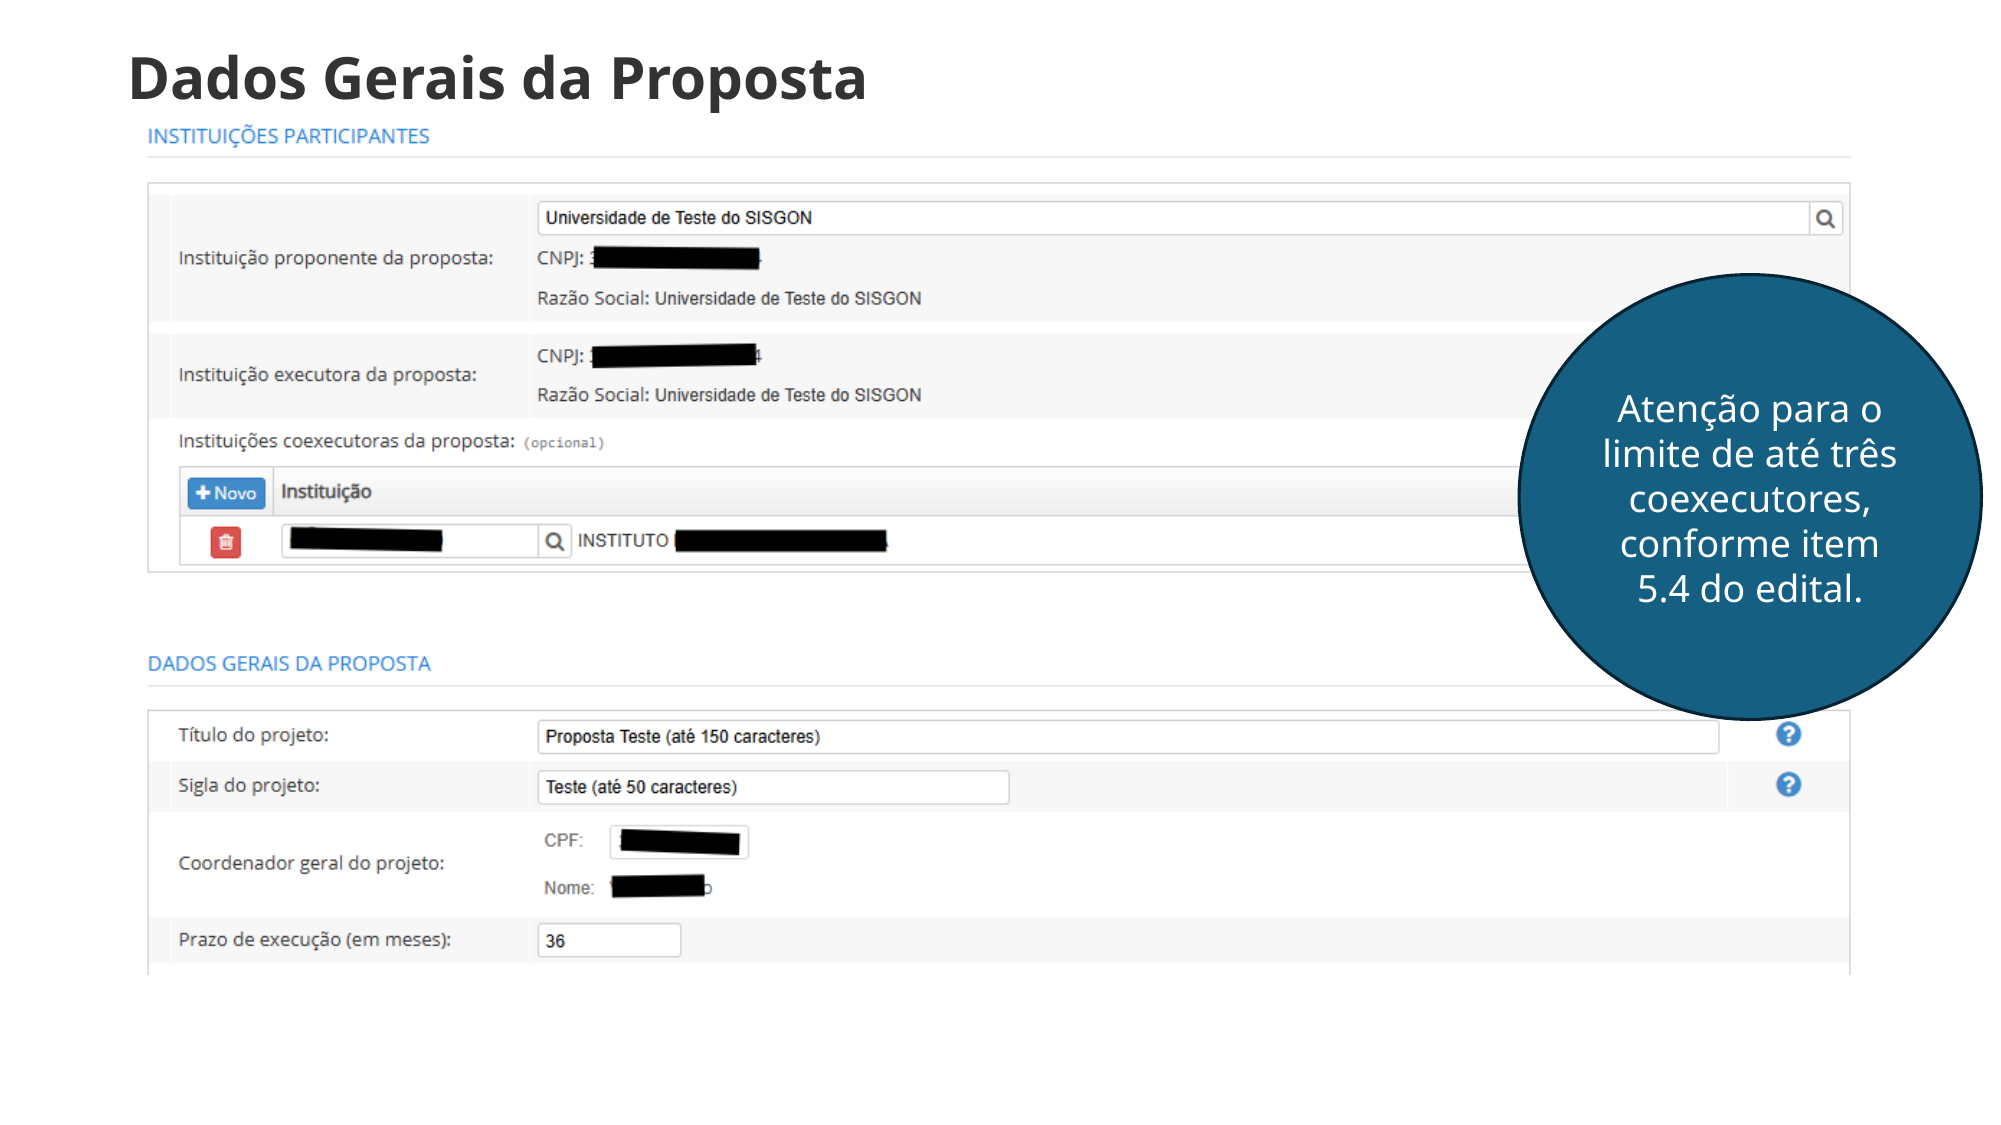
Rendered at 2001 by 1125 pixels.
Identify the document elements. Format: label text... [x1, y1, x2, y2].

text_box Atenção para o limite de até três coexecutores, conforme item 5.4 do edital. [1519, 274, 1982, 720]
picture [139, 119, 1861, 975]
title Dados Gerais da Proposta [112, 29, 1982, 120]
